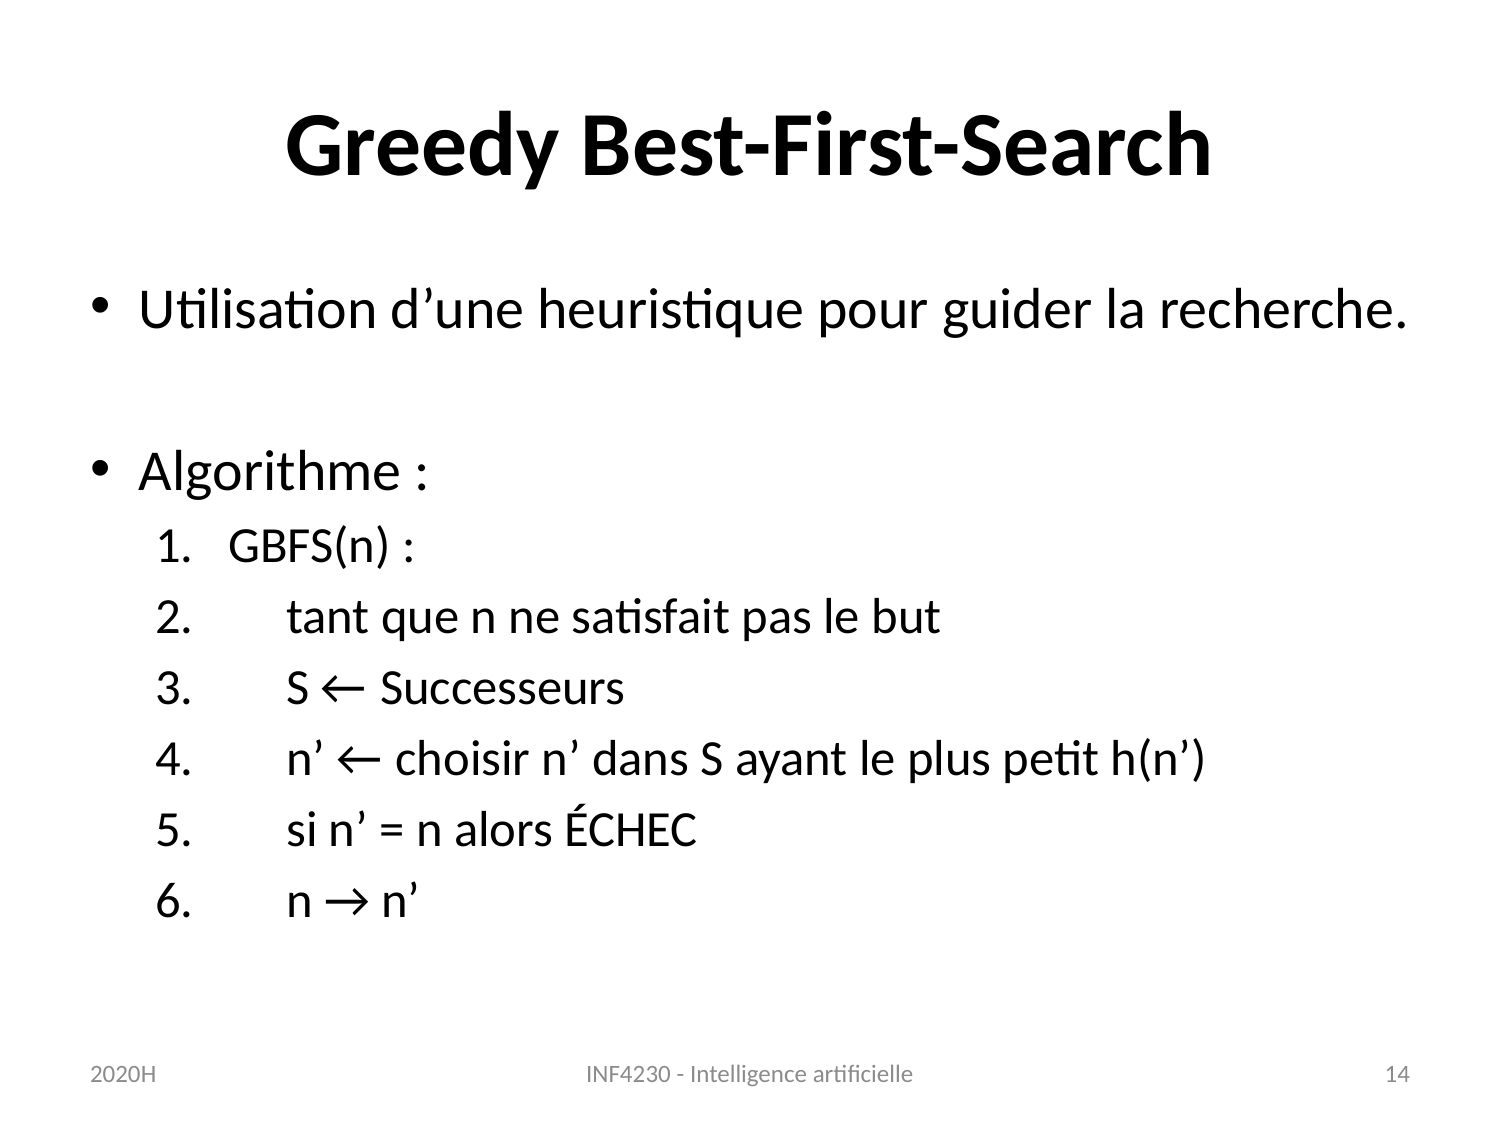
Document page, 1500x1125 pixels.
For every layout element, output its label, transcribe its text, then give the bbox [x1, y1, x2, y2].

slide_number <numéro> [1074, 1042, 1425, 1103]
title Greedy Best-First-Search [75, 45, 1425, 233]
slide_number 2020H [75, 1042, 425, 1103]
footer INF4230 - Intelligence artificielle [512, 1042, 988, 1103]
list Utilisation d’une heuristique pour guider la recherche. Algorithme : GBFS(n) : tant que n ne satisfait pas le but S ← Successeurs n’ ← choisir n’ dans S ayant le plus petit h(n’) si n’ = n alors ÉCHEC n → n’ [75, 262, 1425, 1005]
